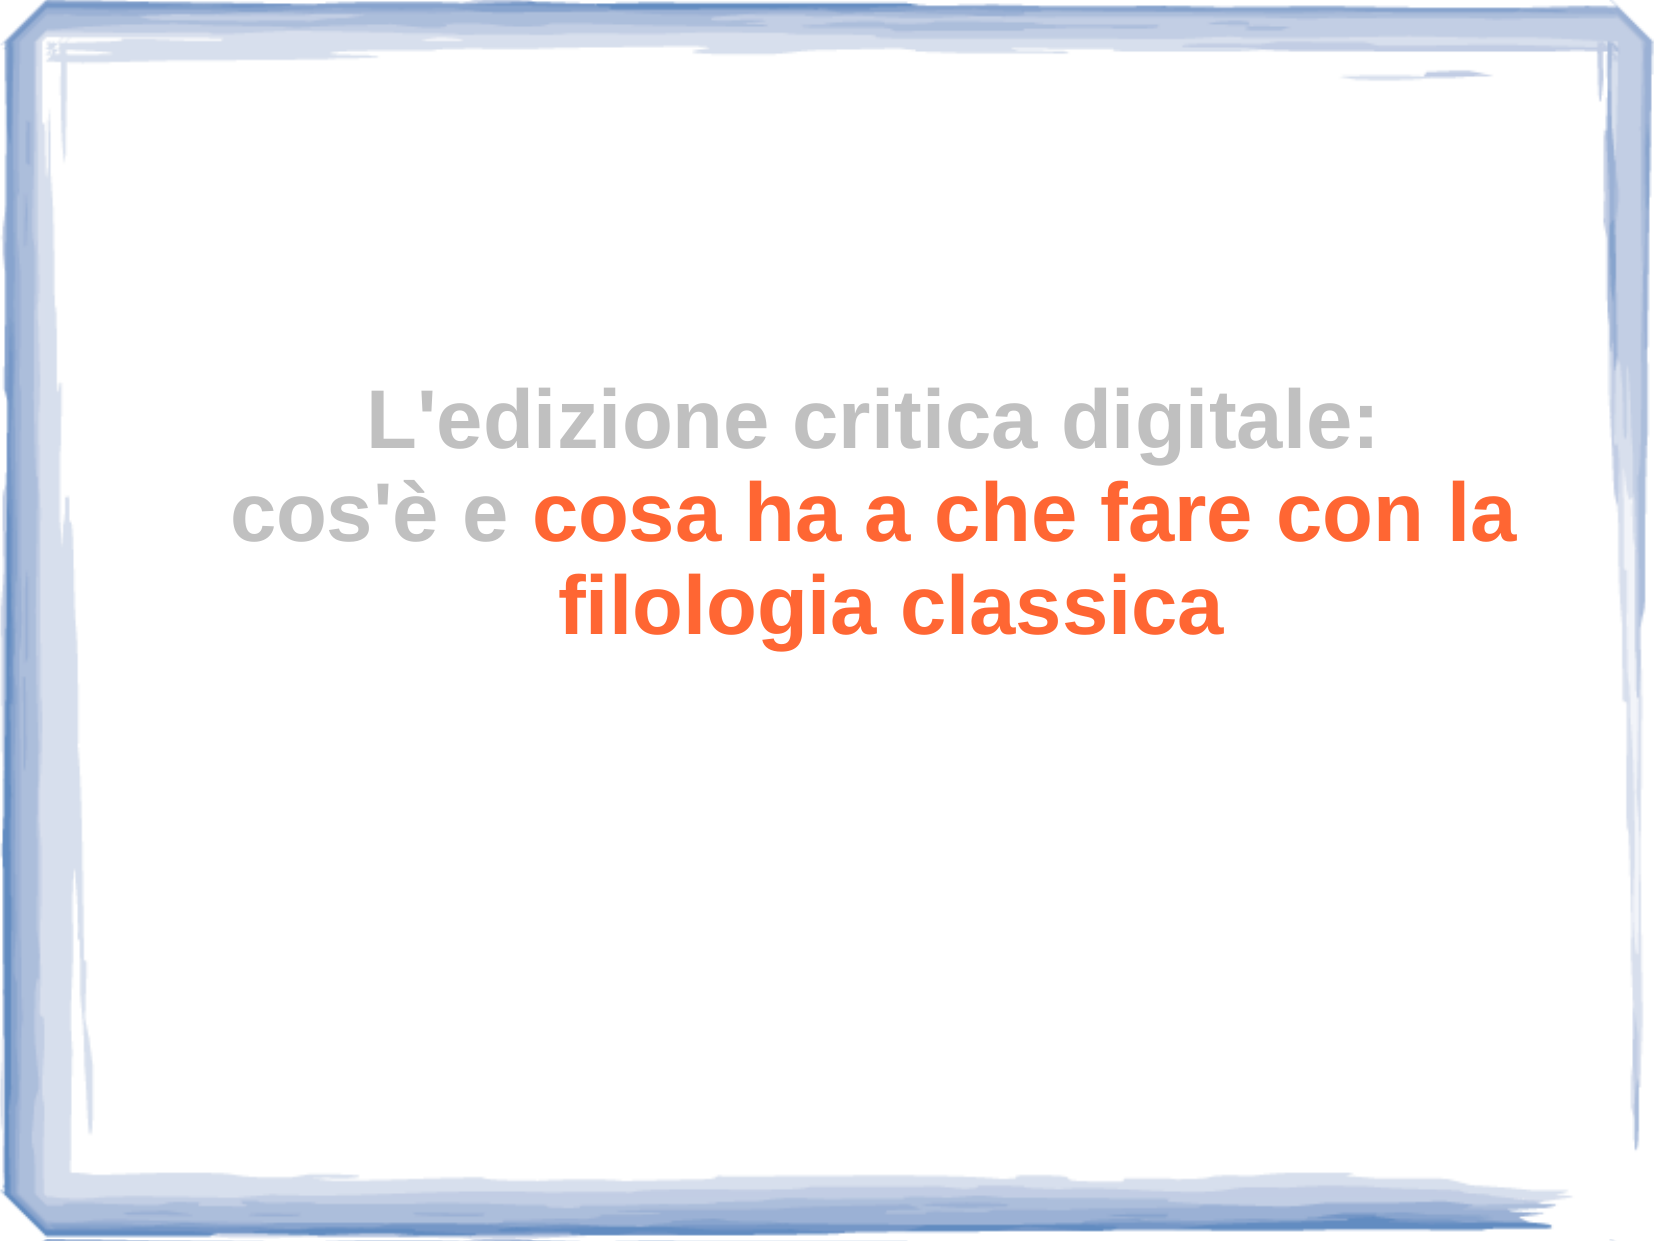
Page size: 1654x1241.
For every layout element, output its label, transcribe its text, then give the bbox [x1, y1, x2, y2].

subtitle L'edizione critica digitale: cos'è e cosa ha a che fare con la filologia classica [178, 82, 1570, 1158]
picture [0, 0, 1654, 1241]
